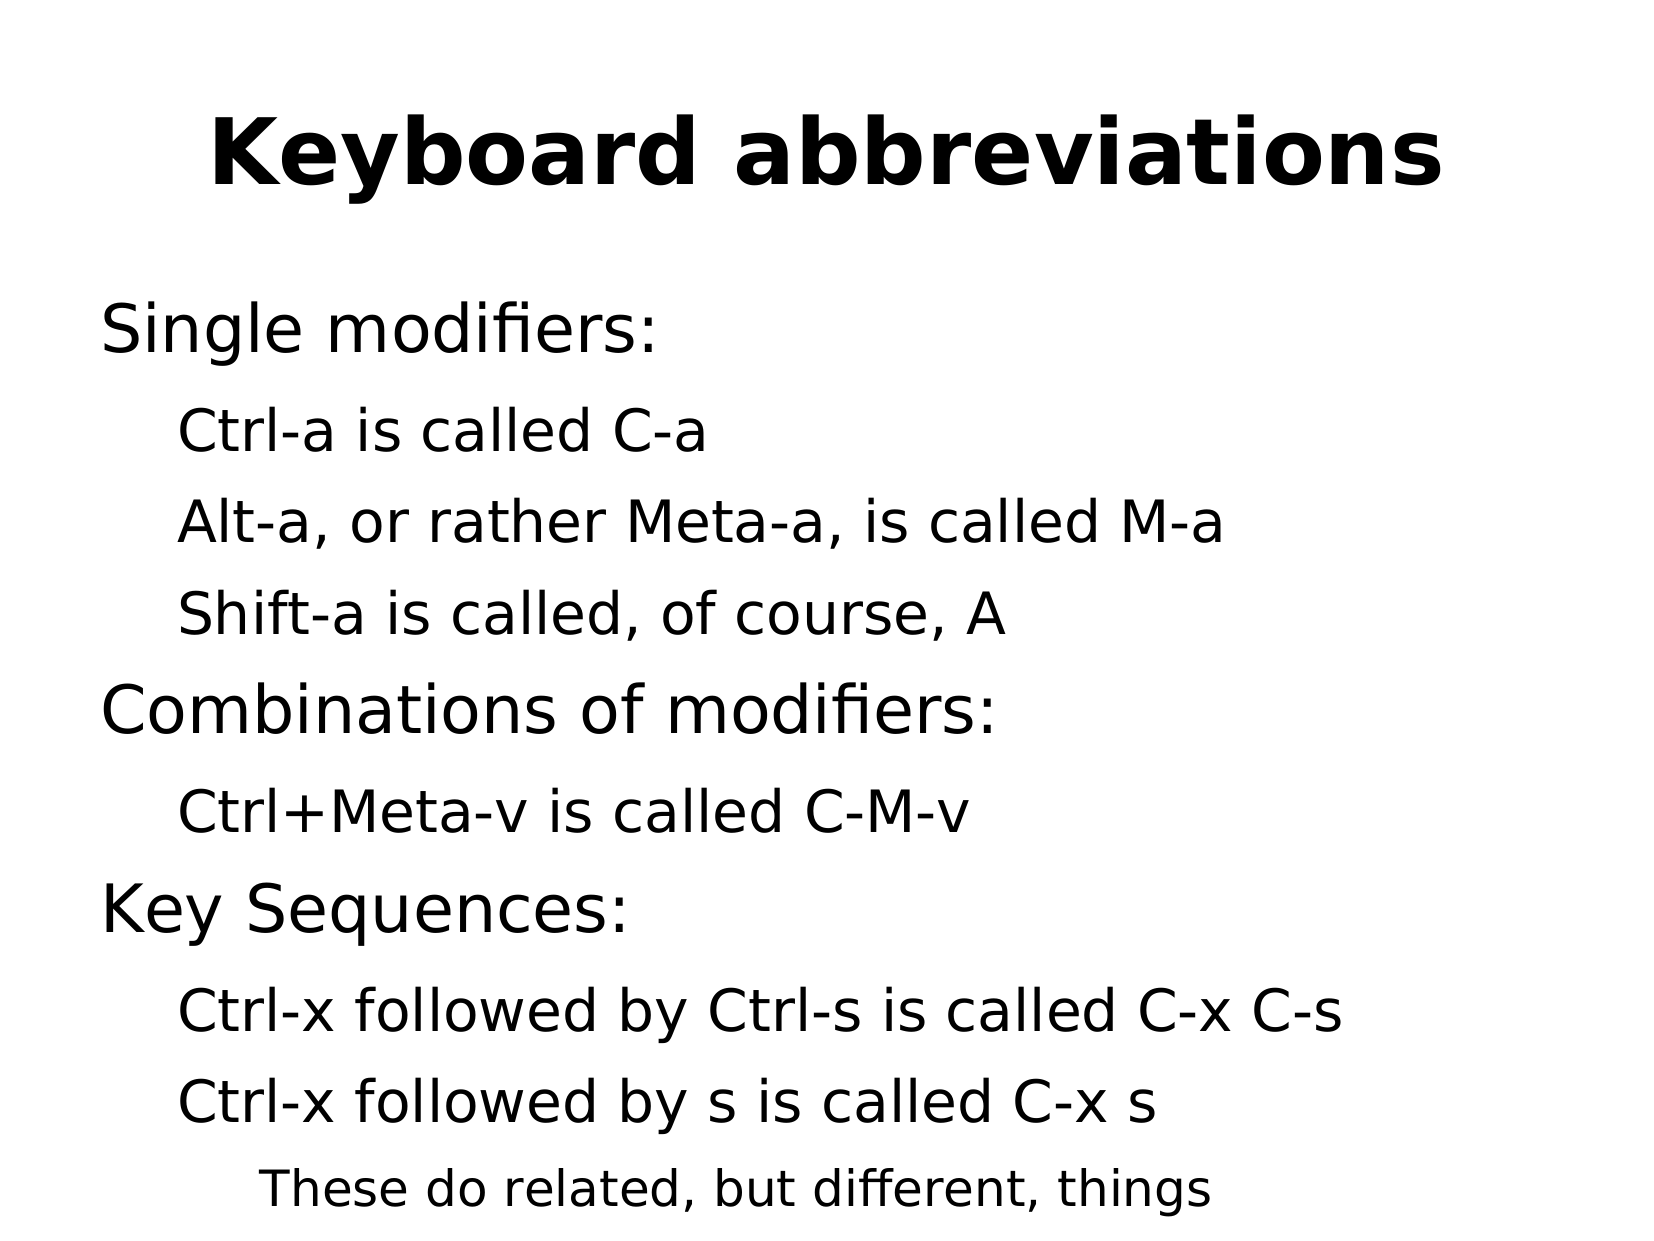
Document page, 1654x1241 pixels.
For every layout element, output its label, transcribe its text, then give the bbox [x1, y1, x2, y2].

title Keyboard abbreviations [82, 49, 1571, 257]
list Single modifiers: Ctrl-a is called C-a Alt-a, or rather Meta-a, is called M-a Shift-a is called, of course, A Combinations of modifiers: Ctrl+Meta-v is called C-M-v Key Sequences: Ctrl-x followed by Ctrl-s is called C-x C-s Ctrl-x followed by s is called C-x s These do related, but different, things [82, 290, 1571, 1219]
